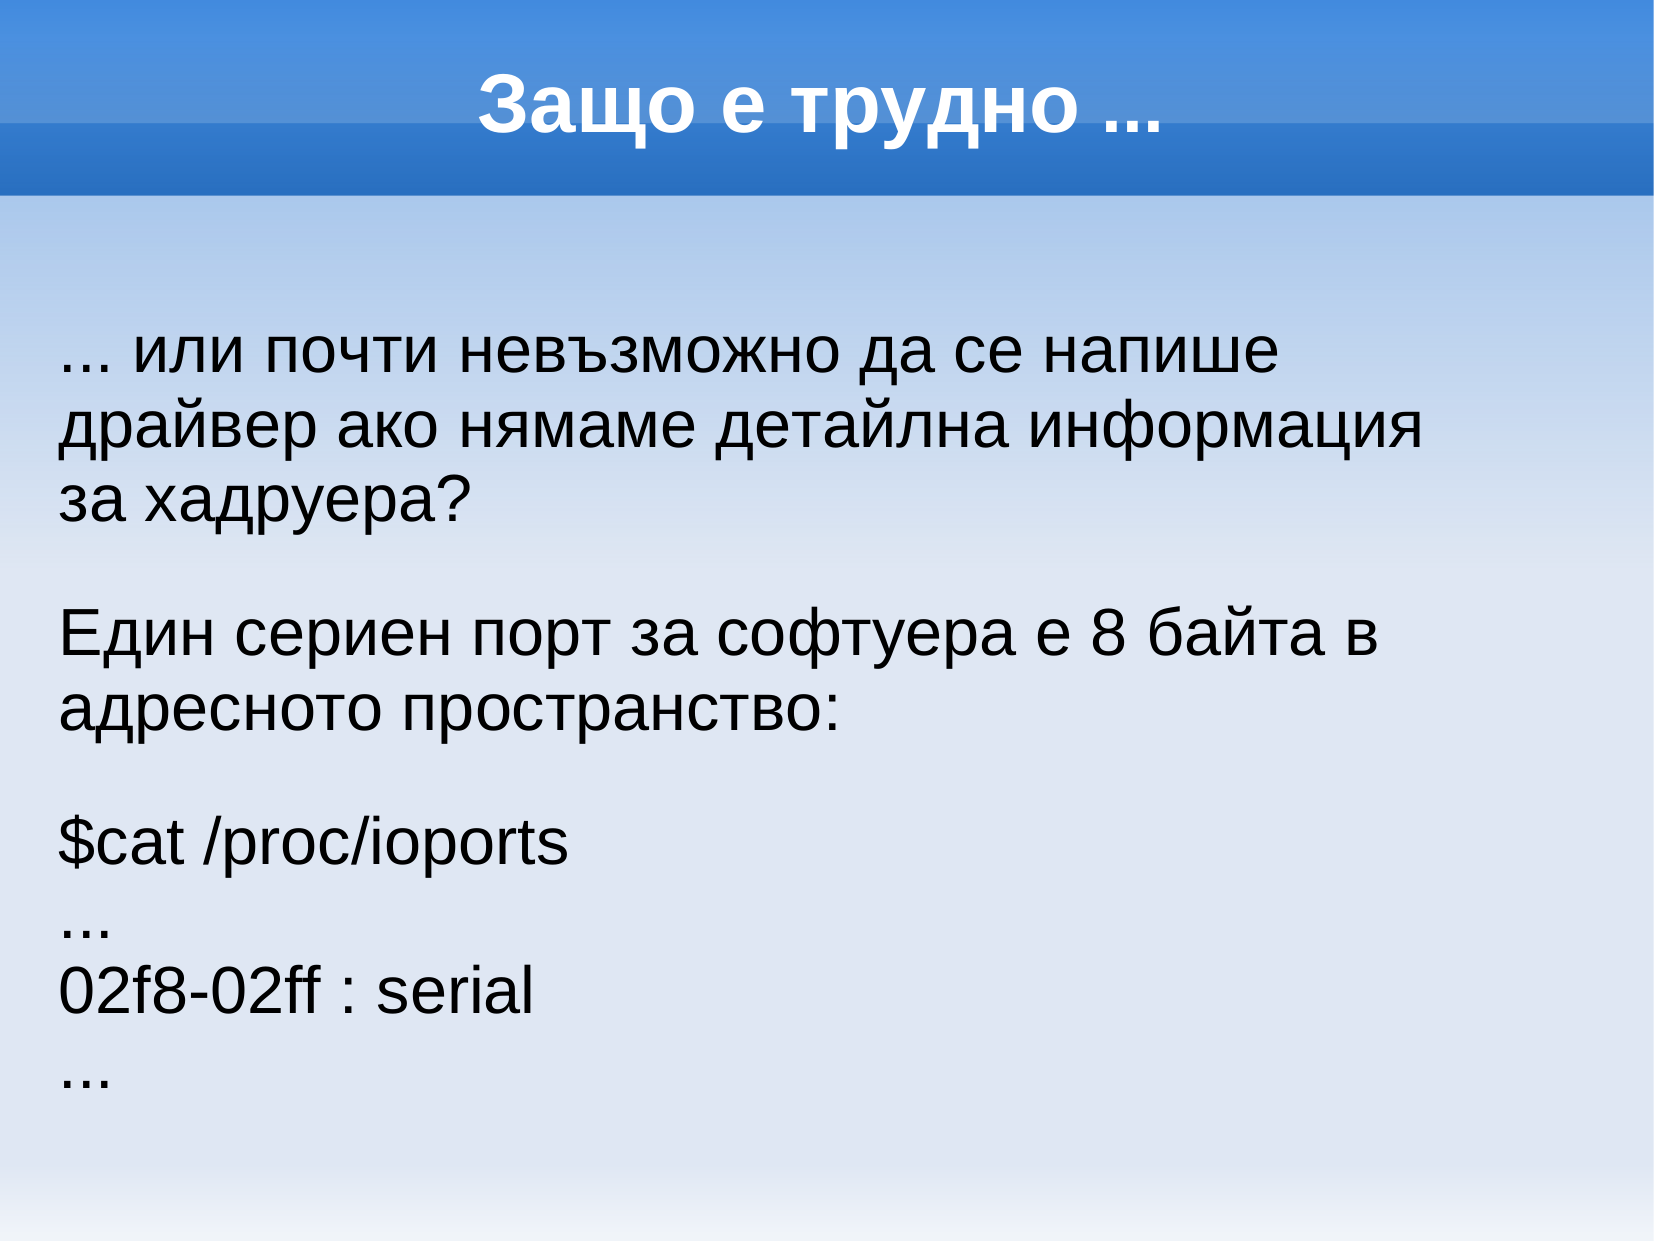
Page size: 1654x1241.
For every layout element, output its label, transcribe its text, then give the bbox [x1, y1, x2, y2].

title Защо е трудно ... [76, 7, 1565, 200]
picture [0, 0, 1654, 1241]
text_box ... или почти невъзможно да се напише драйвер ако нямаме детайлна информация за хадруера? Един сериен порт за софтуера е 8 байта в адресното пространство: $cat /proc/ioports ... 02f8-02ff : serial ... [59, 265, 1625, 1224]
